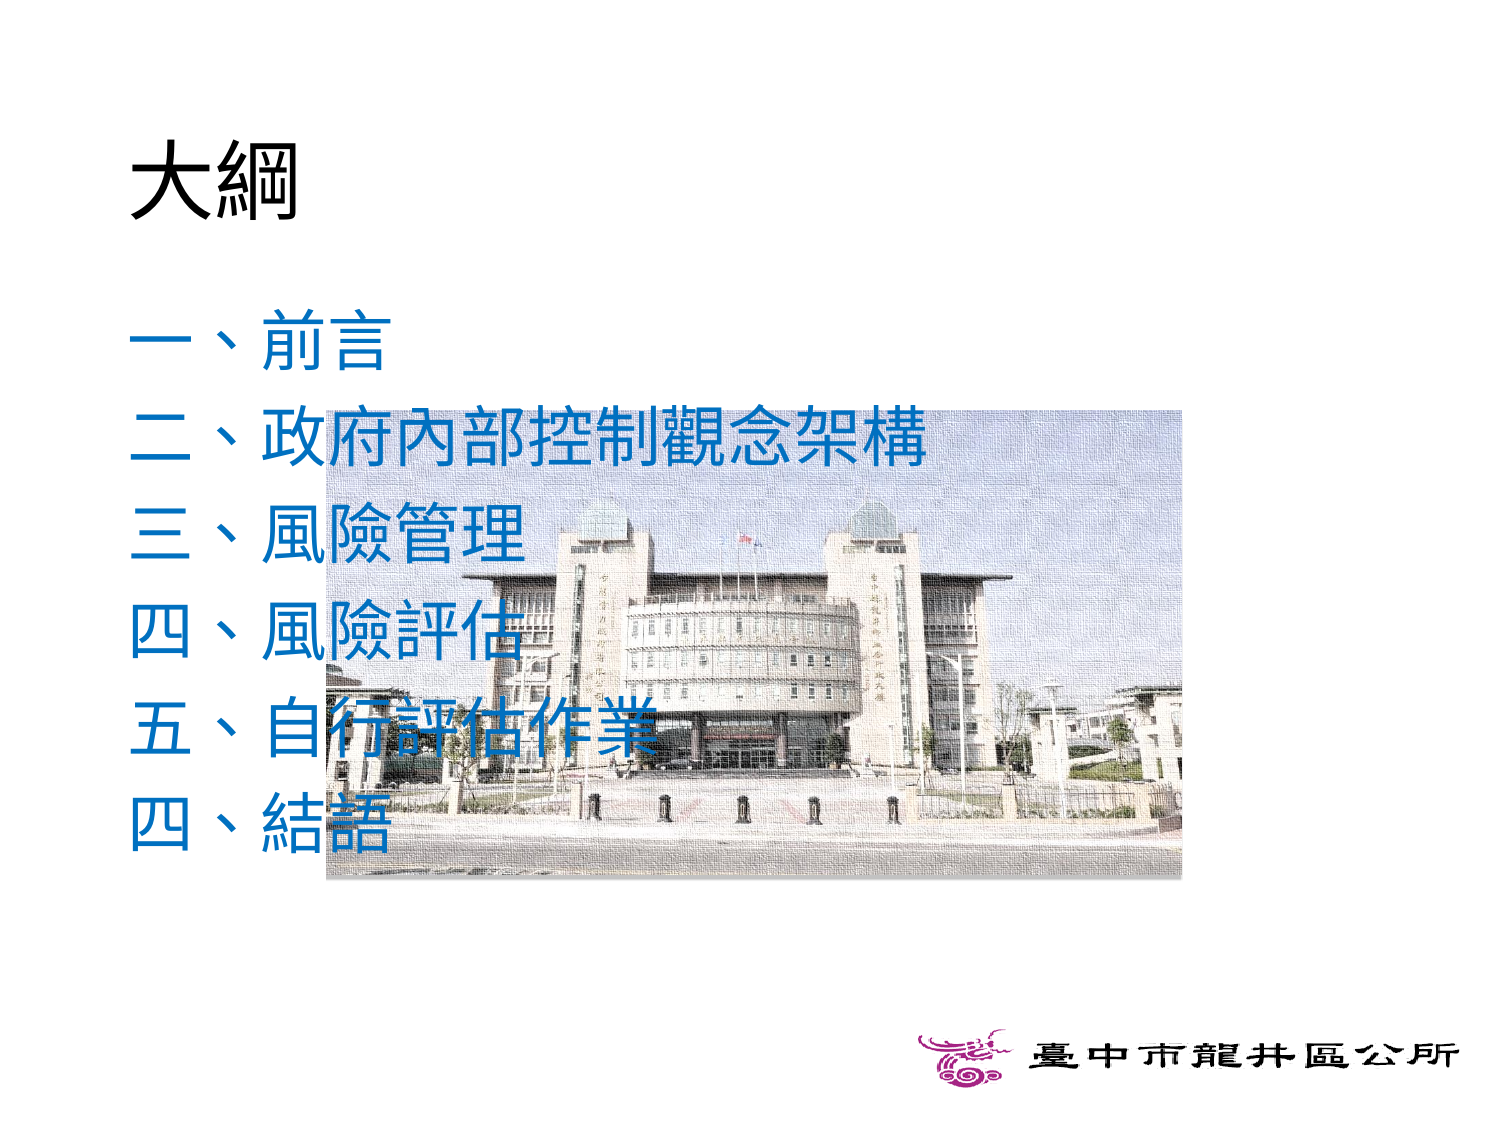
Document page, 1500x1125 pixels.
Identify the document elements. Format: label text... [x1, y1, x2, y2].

title 大綱 [112, 113, 1388, 244]
subtitle 一、前言 二、政府內部控制觀念架構 三、風險管理 四、風險評估 五、自行評估作業 四、結語 [112, 290, 1388, 906]
